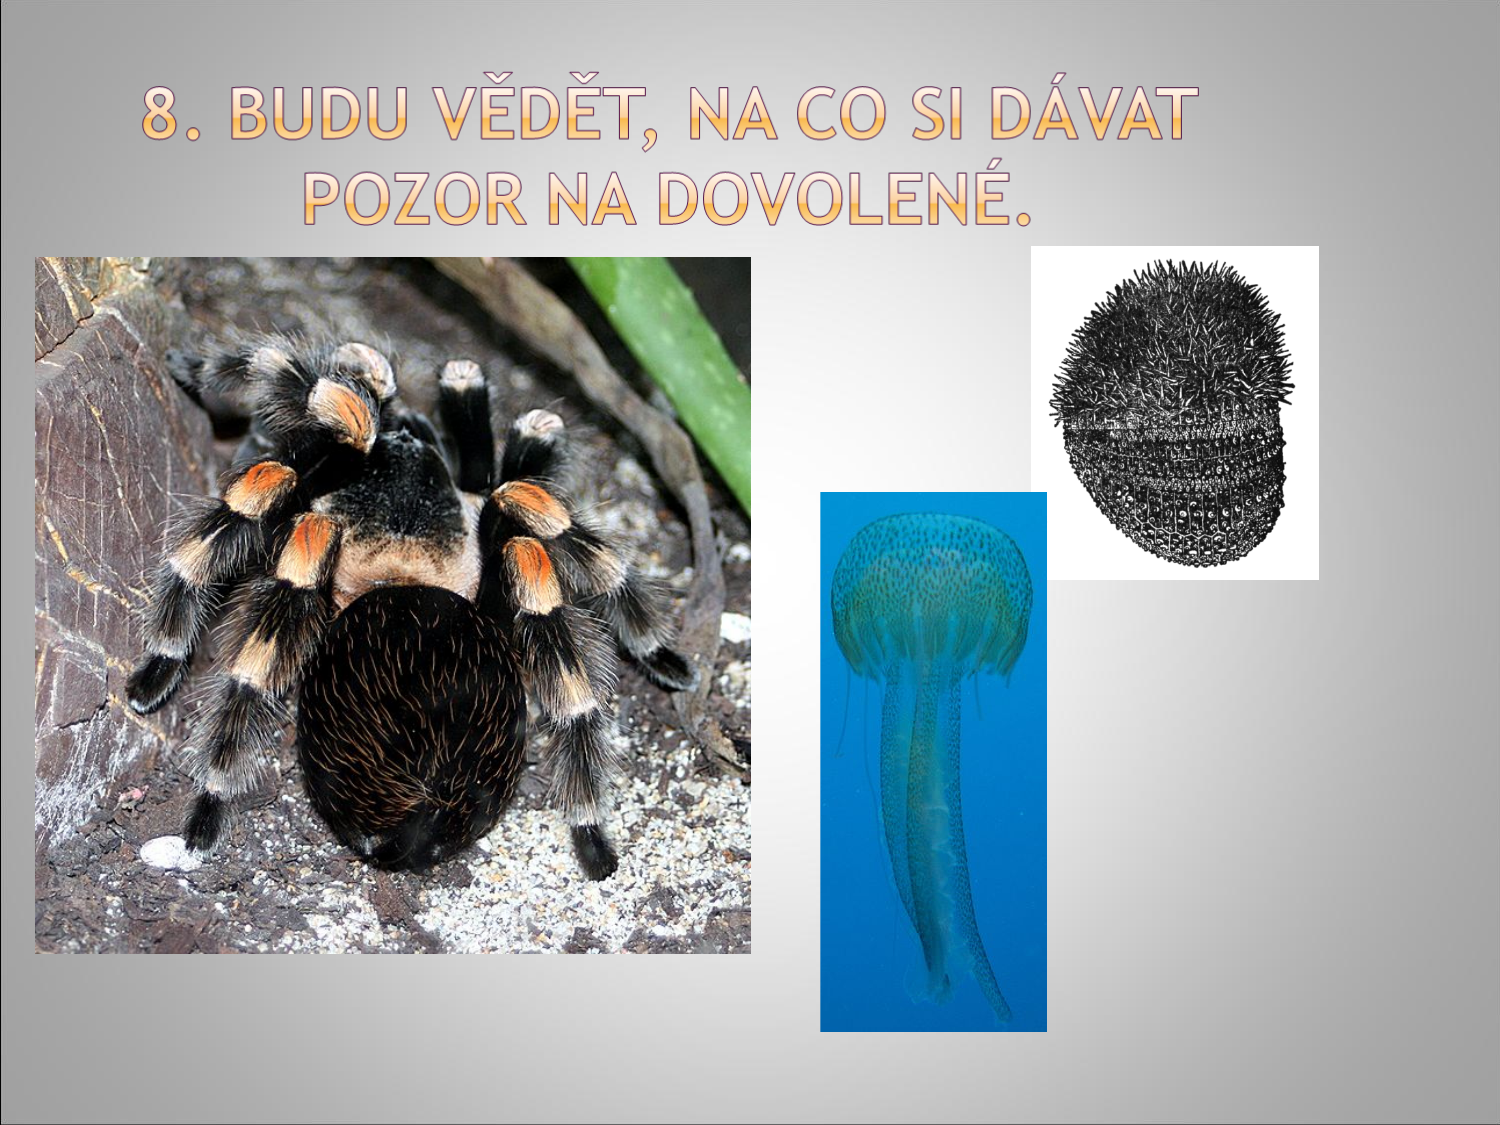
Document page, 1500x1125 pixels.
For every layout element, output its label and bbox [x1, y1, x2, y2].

text_box [73, 47, 1265, 241]
picture [0, 0, 1500, 1125]
text_box [35, 257, 751, 954]
